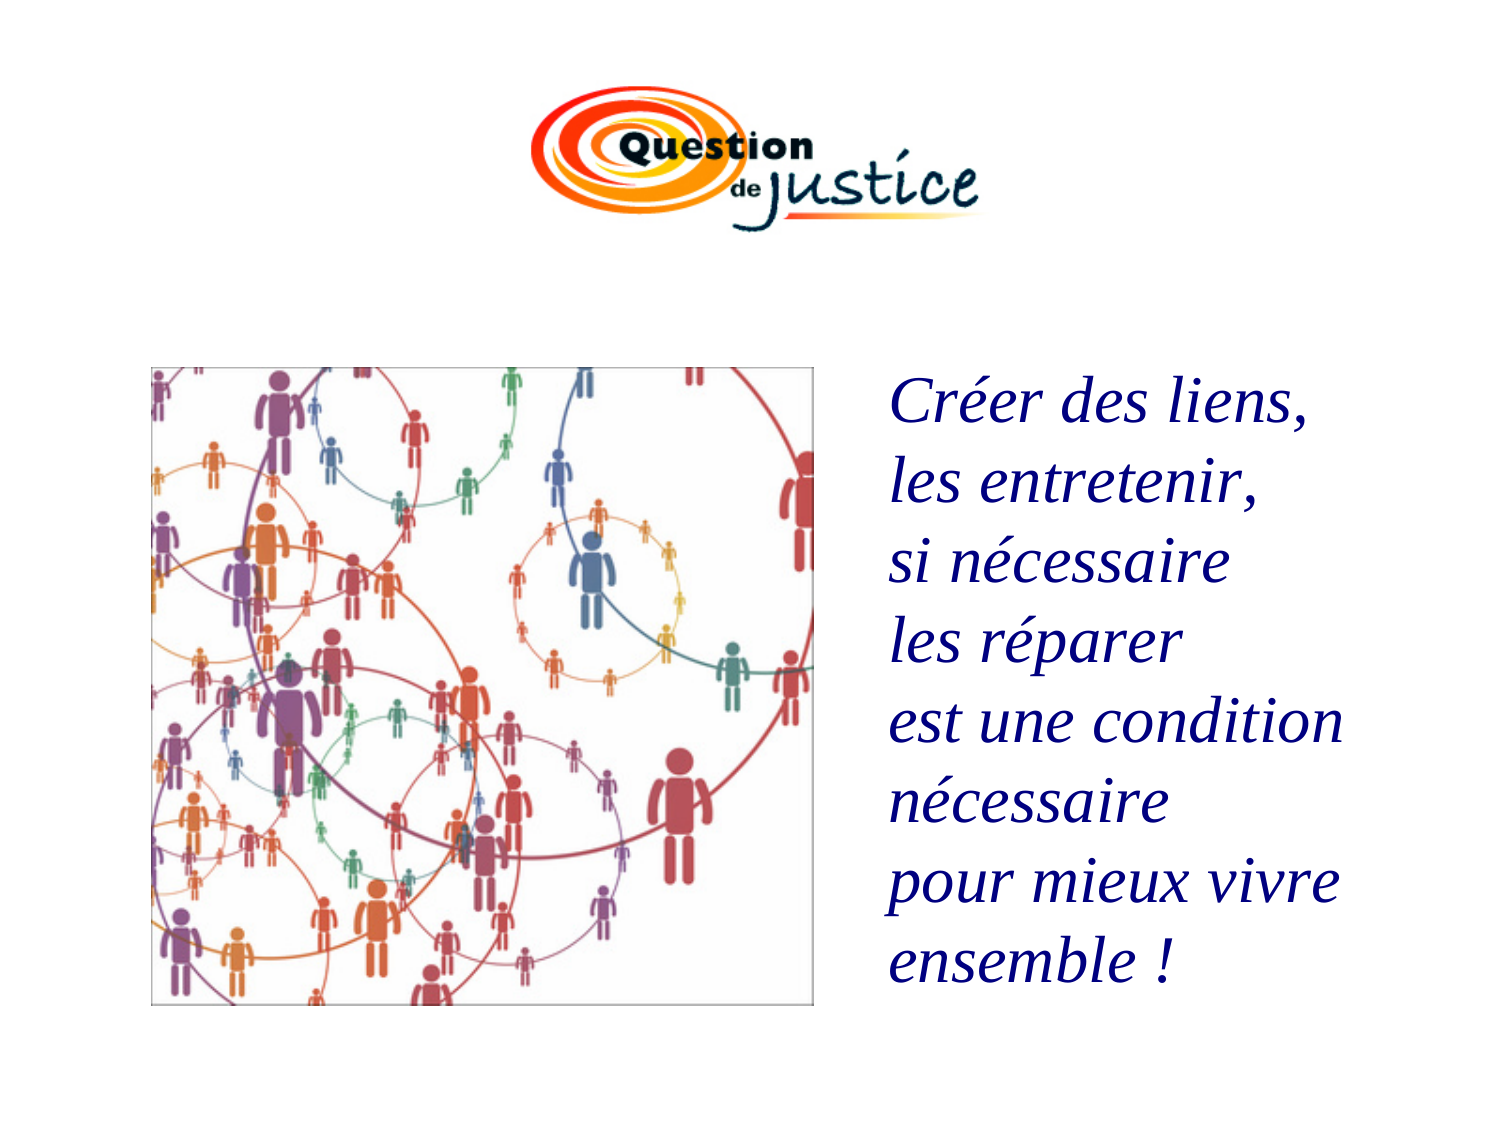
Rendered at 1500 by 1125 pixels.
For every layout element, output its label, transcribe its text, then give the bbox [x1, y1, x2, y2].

picture [151, 367, 814, 1006]
picture [519, 70, 992, 245]
text_box Créer des liens, les entretenir, si nécessaire les réparer est une condition nécessaire pour mieux vivre ensemble ! [873, 348, 1364, 999]
